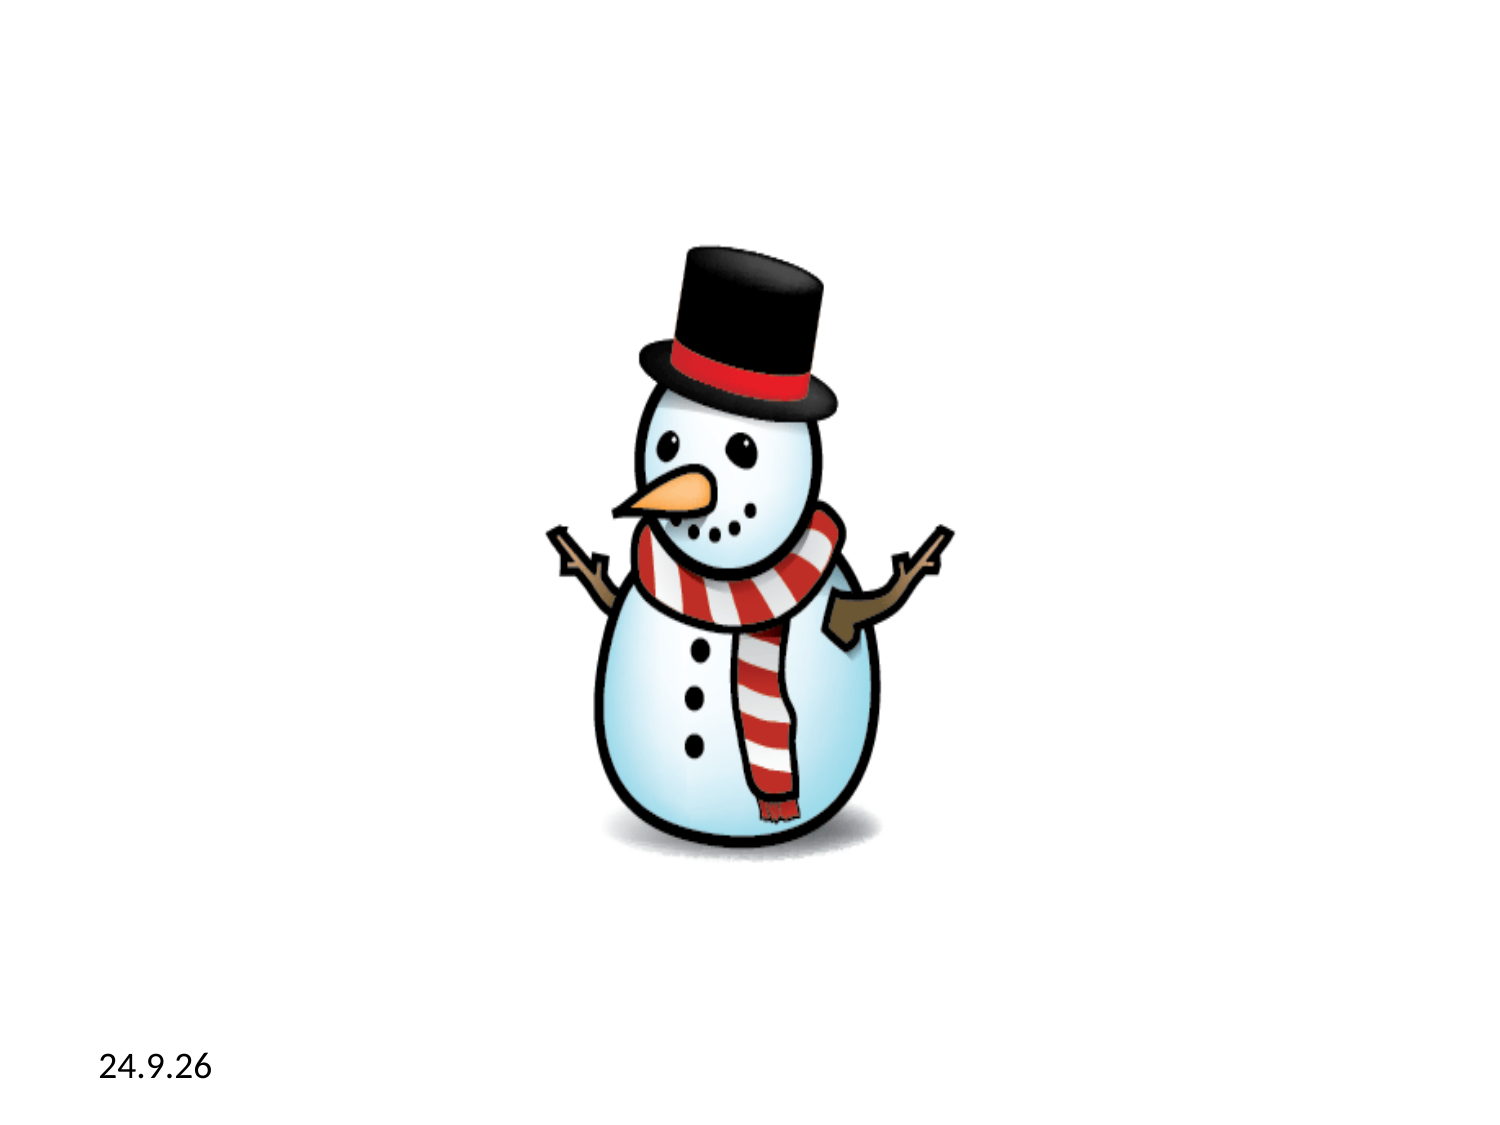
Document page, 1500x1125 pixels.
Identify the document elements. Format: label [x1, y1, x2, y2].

title [75, 45, 1425, 1013]
picture [450, 162, 1038, 913]
